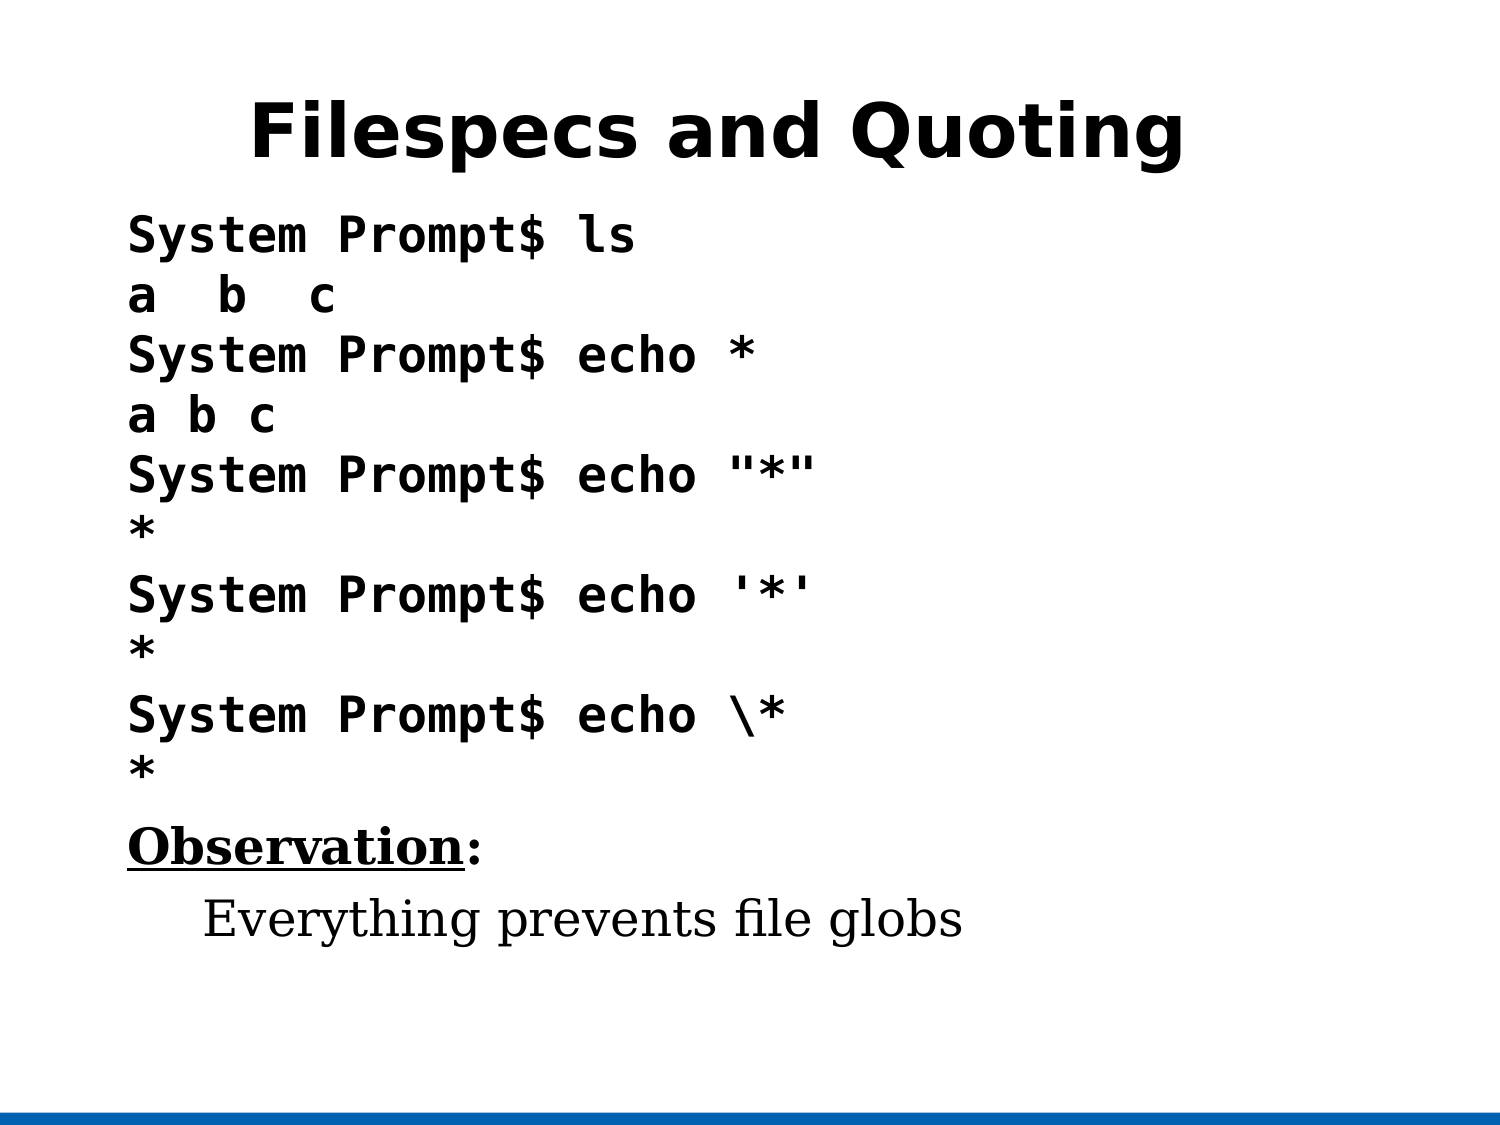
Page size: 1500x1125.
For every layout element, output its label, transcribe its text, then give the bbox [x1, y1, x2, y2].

text_box Filespecs and Quoting System Prompt$ ls a b c System Prompt$ echo * a b c System Prompt$ echo "*" * System Prompt$ echo '*' * System Prompt$ echo \* * Observation: Everything prevents file globs [112, 74, 1351, 1031]
